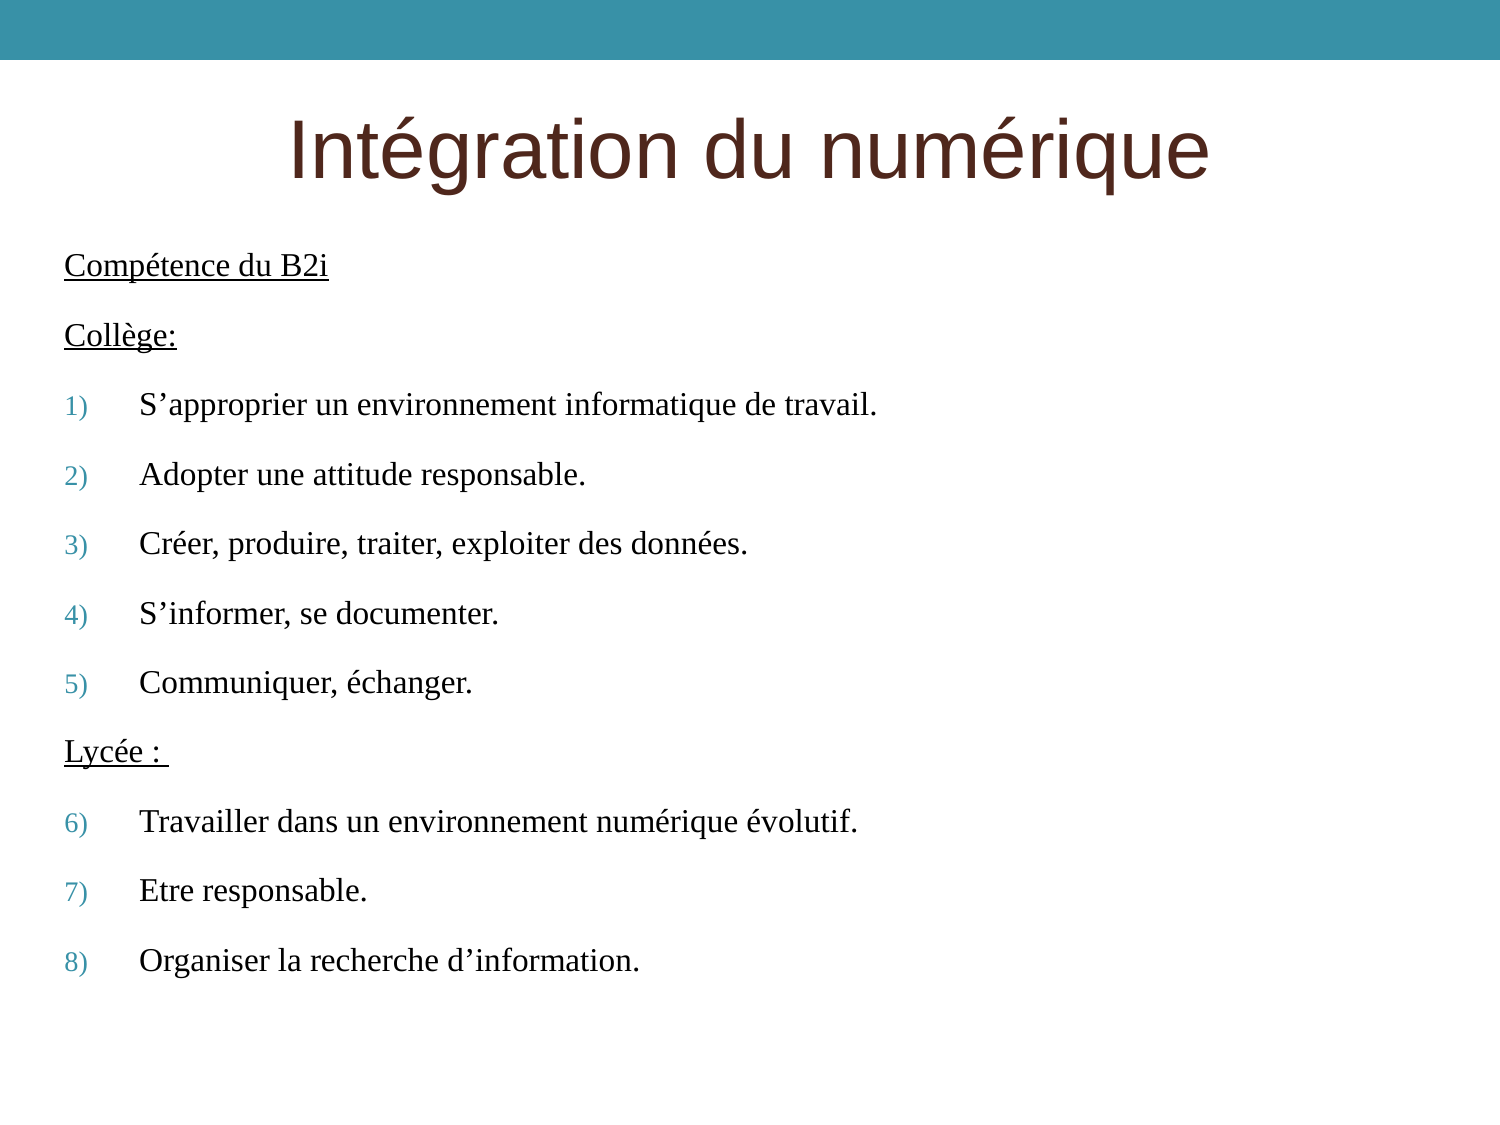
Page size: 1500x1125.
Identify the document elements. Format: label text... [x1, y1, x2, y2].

title Intégration du numérique [75, 87, 1425, 236]
list Compétence du B2i Collège: S’approprier un environnement informatique de travail. Adopter une attitude responsable. Créer, produire, traiter, exploiter des données. S’informer, se documenter. Communiquer, échanger. Lycée : Travailler dans un environnement numérique évolutif. Etre responsable. Organiser la recherche d’information. [49, 236, 1435, 1063]
